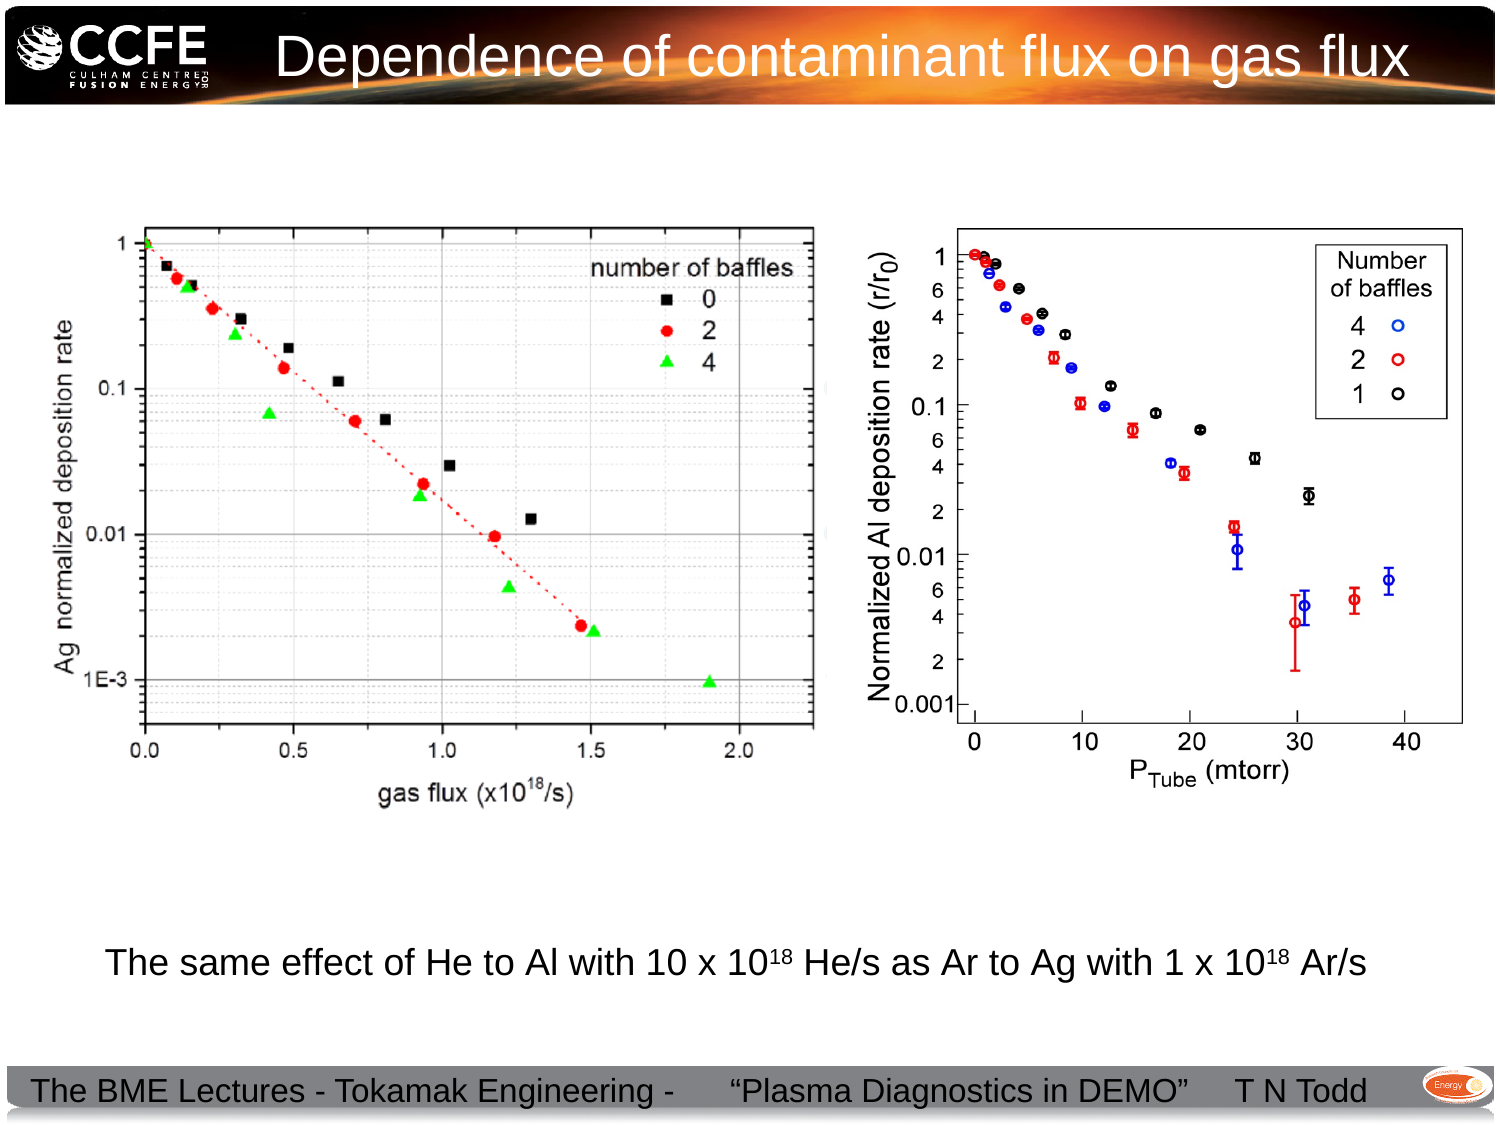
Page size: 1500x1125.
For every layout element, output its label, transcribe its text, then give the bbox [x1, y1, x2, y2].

picture [862, 228, 1463, 792]
picture [7, 1066, 1494, 1125]
picture [47, 222, 827, 811]
text_box The same effect of He to Al with 10 x 1018 He/s as Ar to Ag with 1 x 1018 Ar/s [89, 930, 1383, 991]
picture [5, 6, 259, 105]
picture [1465, 6, 1495, 105]
text_box Dependence of contaminant flux on gas flux [259, 1, 1465, 106]
